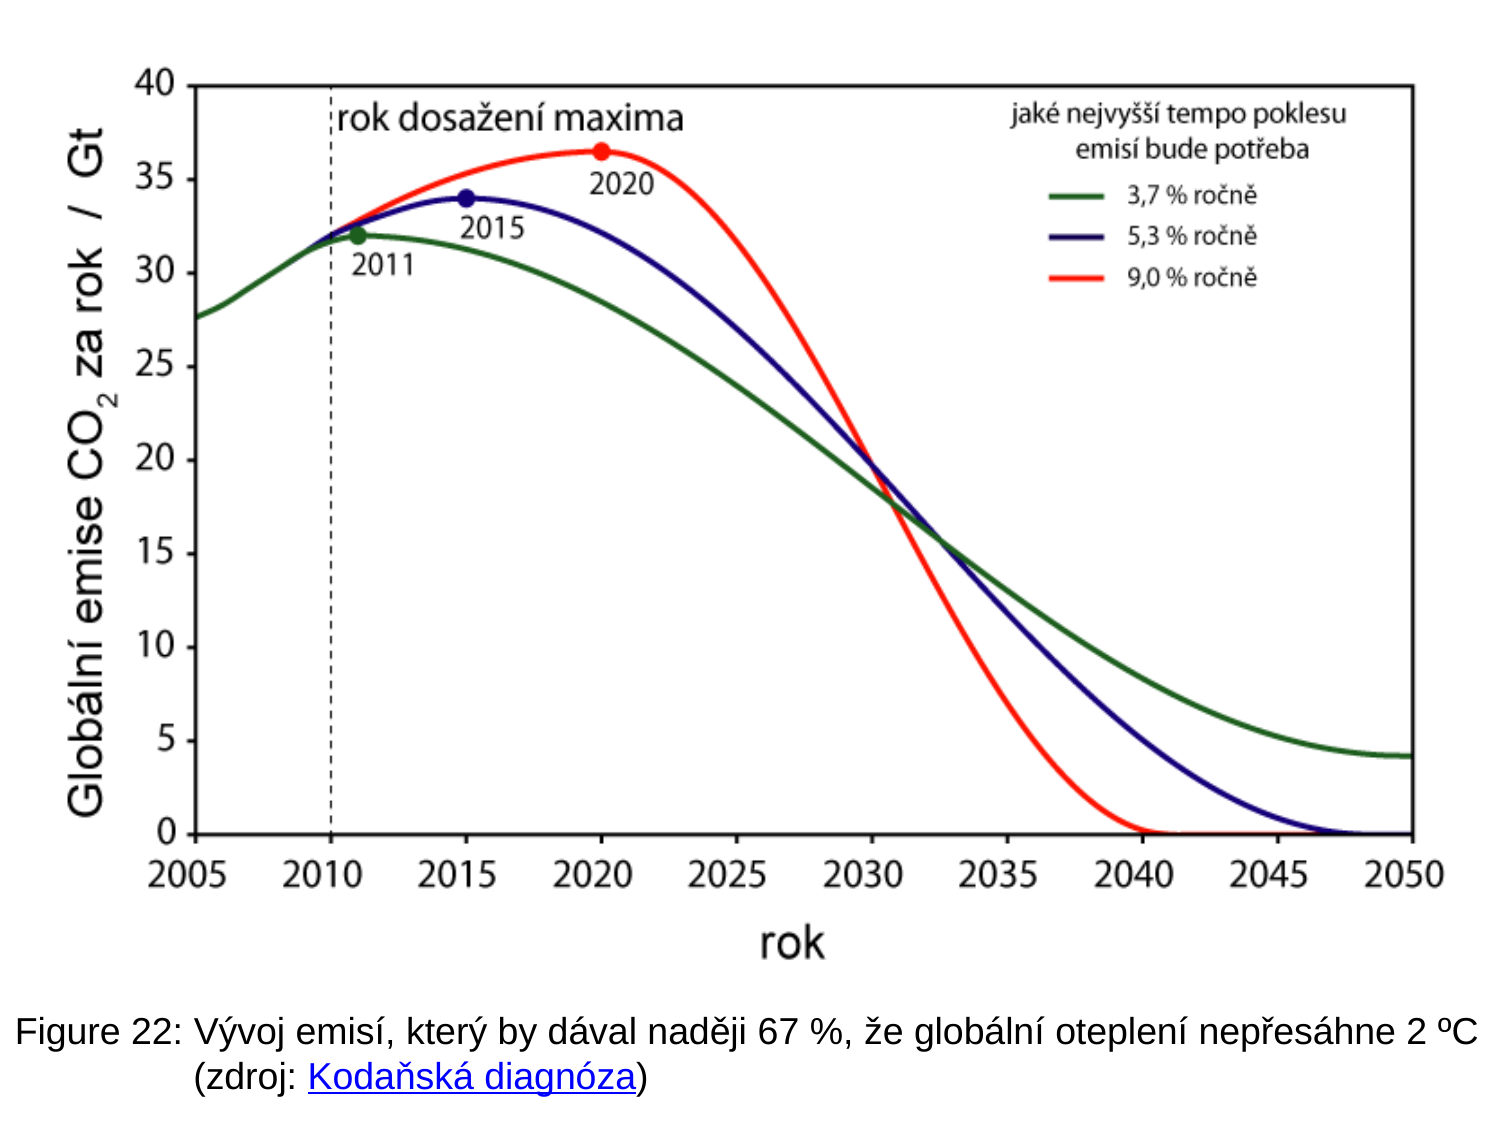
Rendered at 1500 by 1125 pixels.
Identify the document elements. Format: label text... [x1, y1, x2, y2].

text_box Figure 22: Vývoj emisí, který by dával naději 67 %, že globální oteplení nepřesáhne 2 ºC (zdroj: Kodaňská diagnóza) [0, 999, 1500, 1106]
picture [59, 58, 1447, 975]
